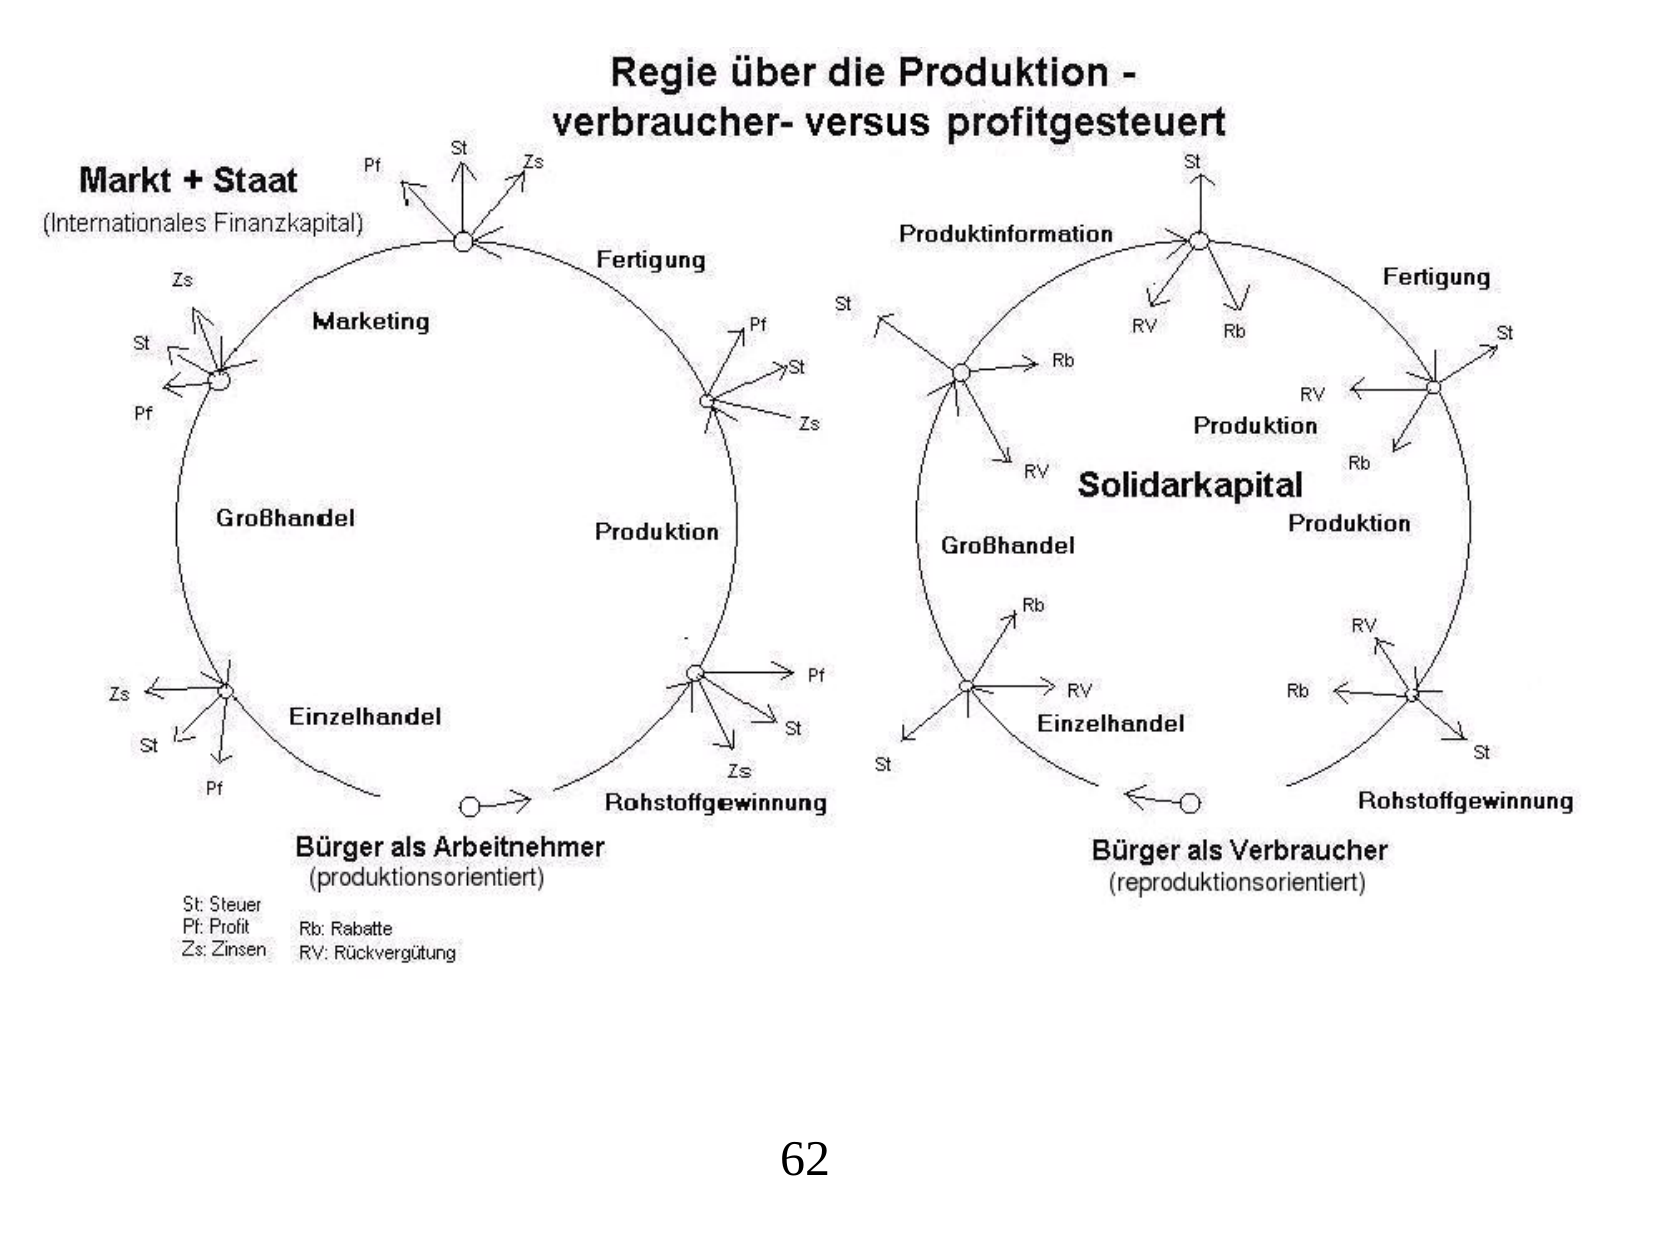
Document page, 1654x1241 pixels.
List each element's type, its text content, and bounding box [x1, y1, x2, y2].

picture [38, 47, 1636, 1112]
text_box <Nummer> [780, 1126, 1016, 1188]
